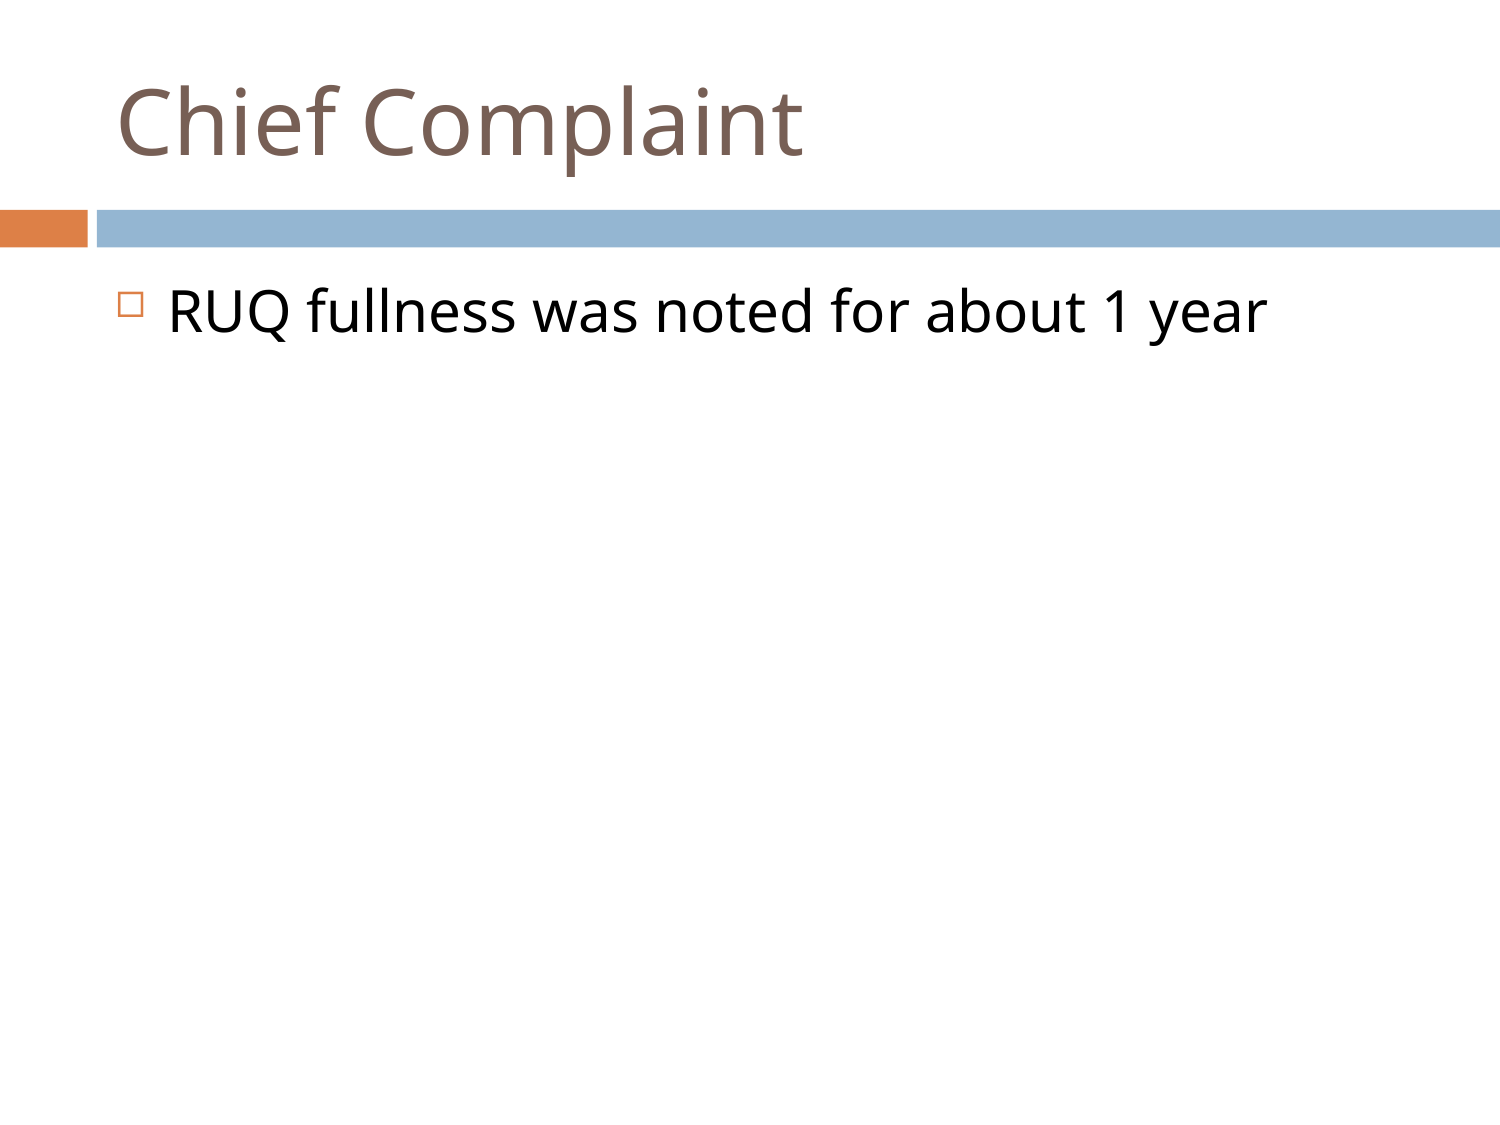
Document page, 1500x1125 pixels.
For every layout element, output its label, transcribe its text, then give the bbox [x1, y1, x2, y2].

list RUQ fullness was noted for about 1 year [100, 267, 1438, 1005]
title Chief Complaint [100, 37, 1438, 201]
